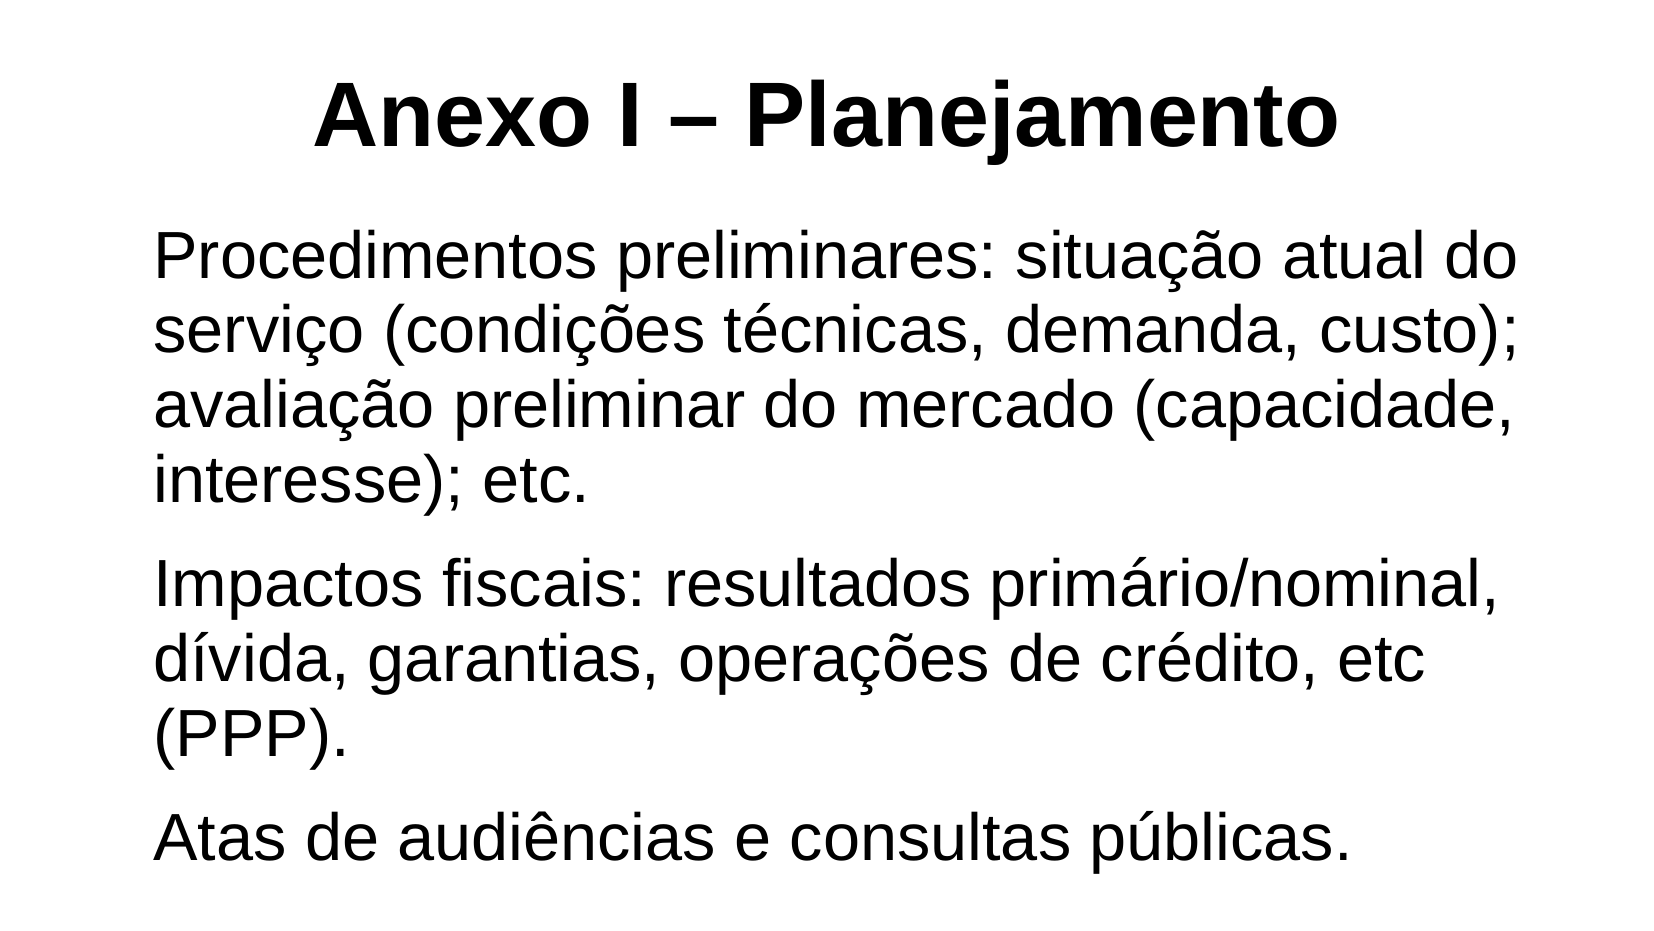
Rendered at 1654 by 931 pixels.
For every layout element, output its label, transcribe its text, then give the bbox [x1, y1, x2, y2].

list Procedimentos preliminares: situação atual do serviço (condições técnicas, demanda, custo); avaliação preliminar do mercado (capacidade, interesse); etc. Impactos fiscais: resultados primário/nominal, dívida, garantias, operações de crédito, etc (PPP). Atas de audiências e consultas públicas. [82, 217, 1571, 898]
title Anexo I – Planejamento [82, 37, 1571, 193]
